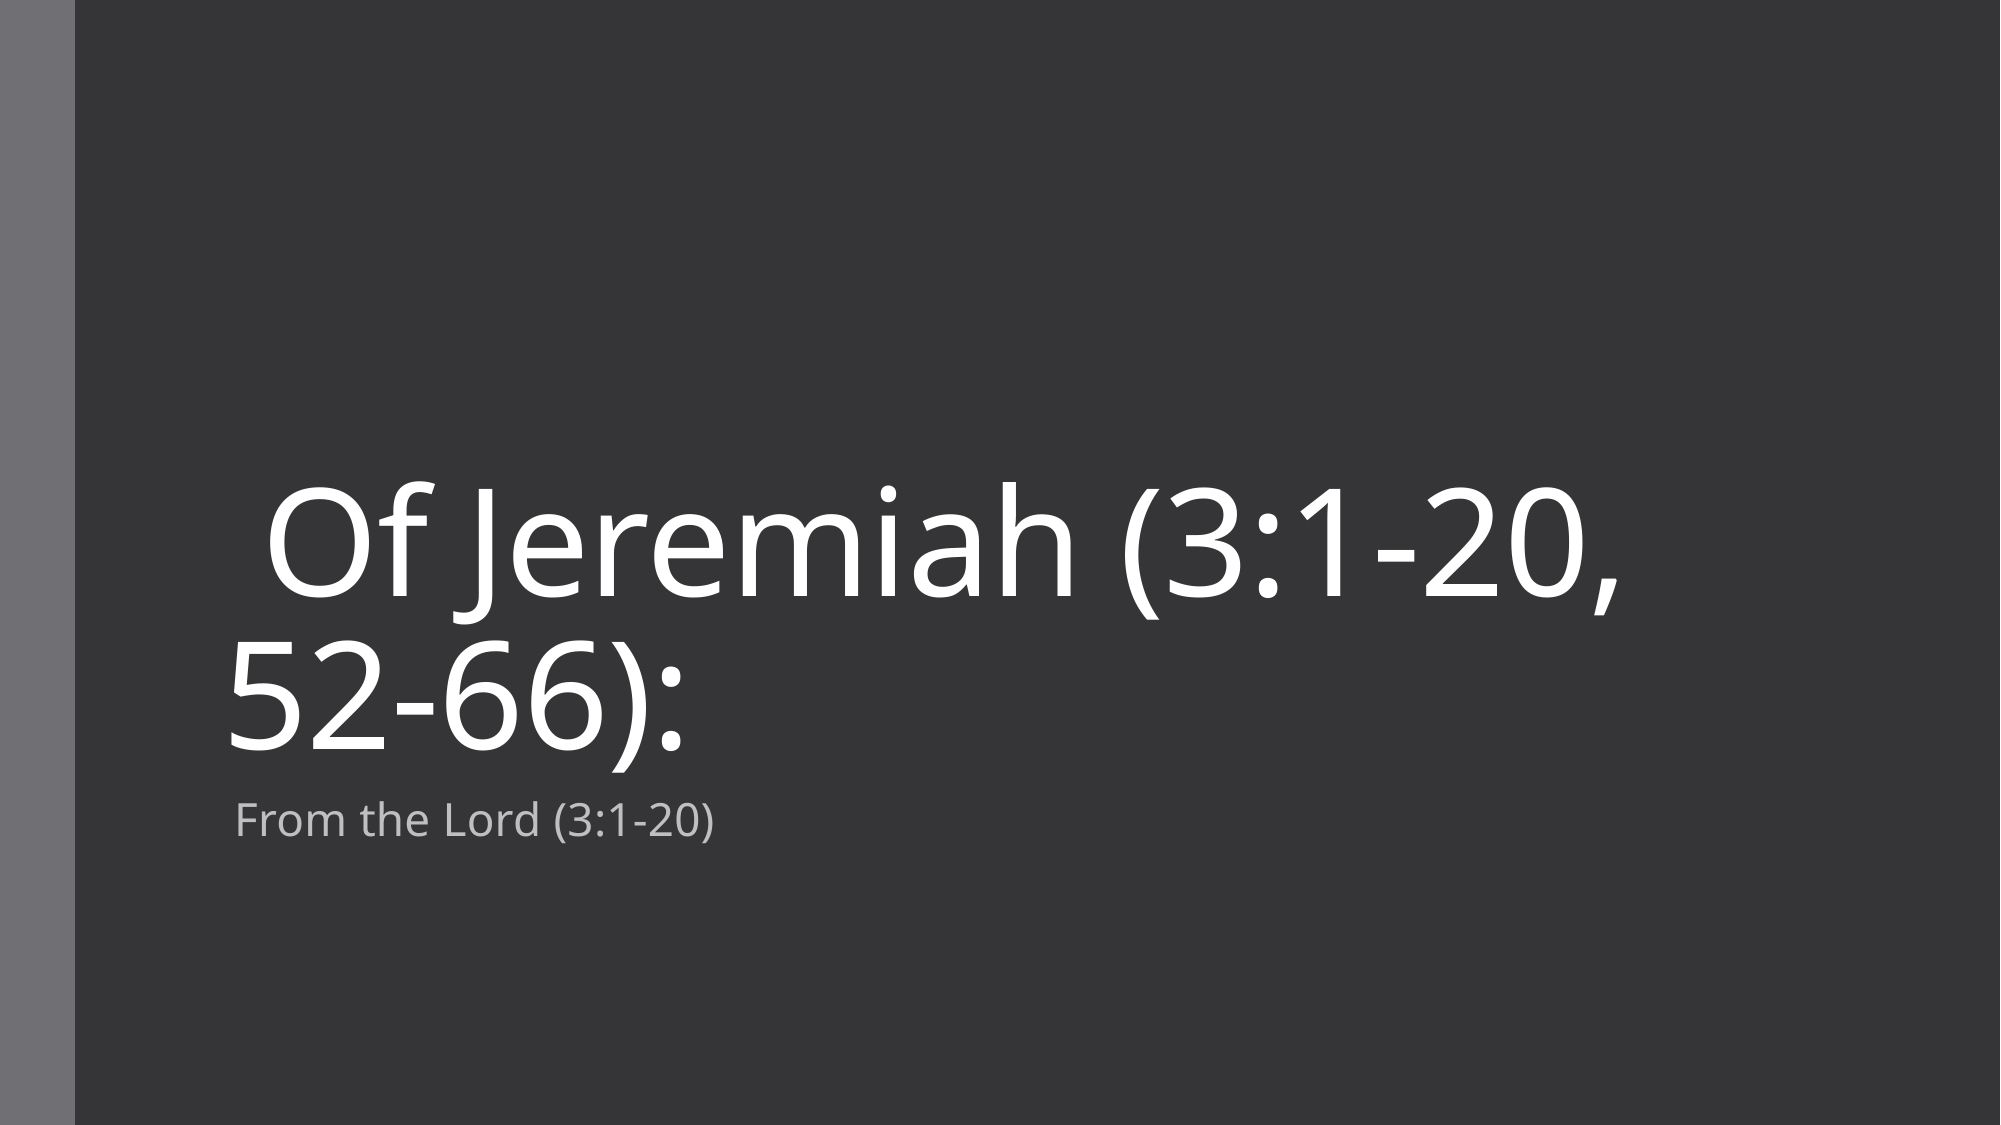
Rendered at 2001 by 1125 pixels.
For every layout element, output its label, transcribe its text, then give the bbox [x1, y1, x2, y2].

subtitle From the Lord (3:1-20) [206, 787, 1752, 1066]
title Of Jeremiah (3:1-20, 52-66): [206, 124, 1752, 787]
